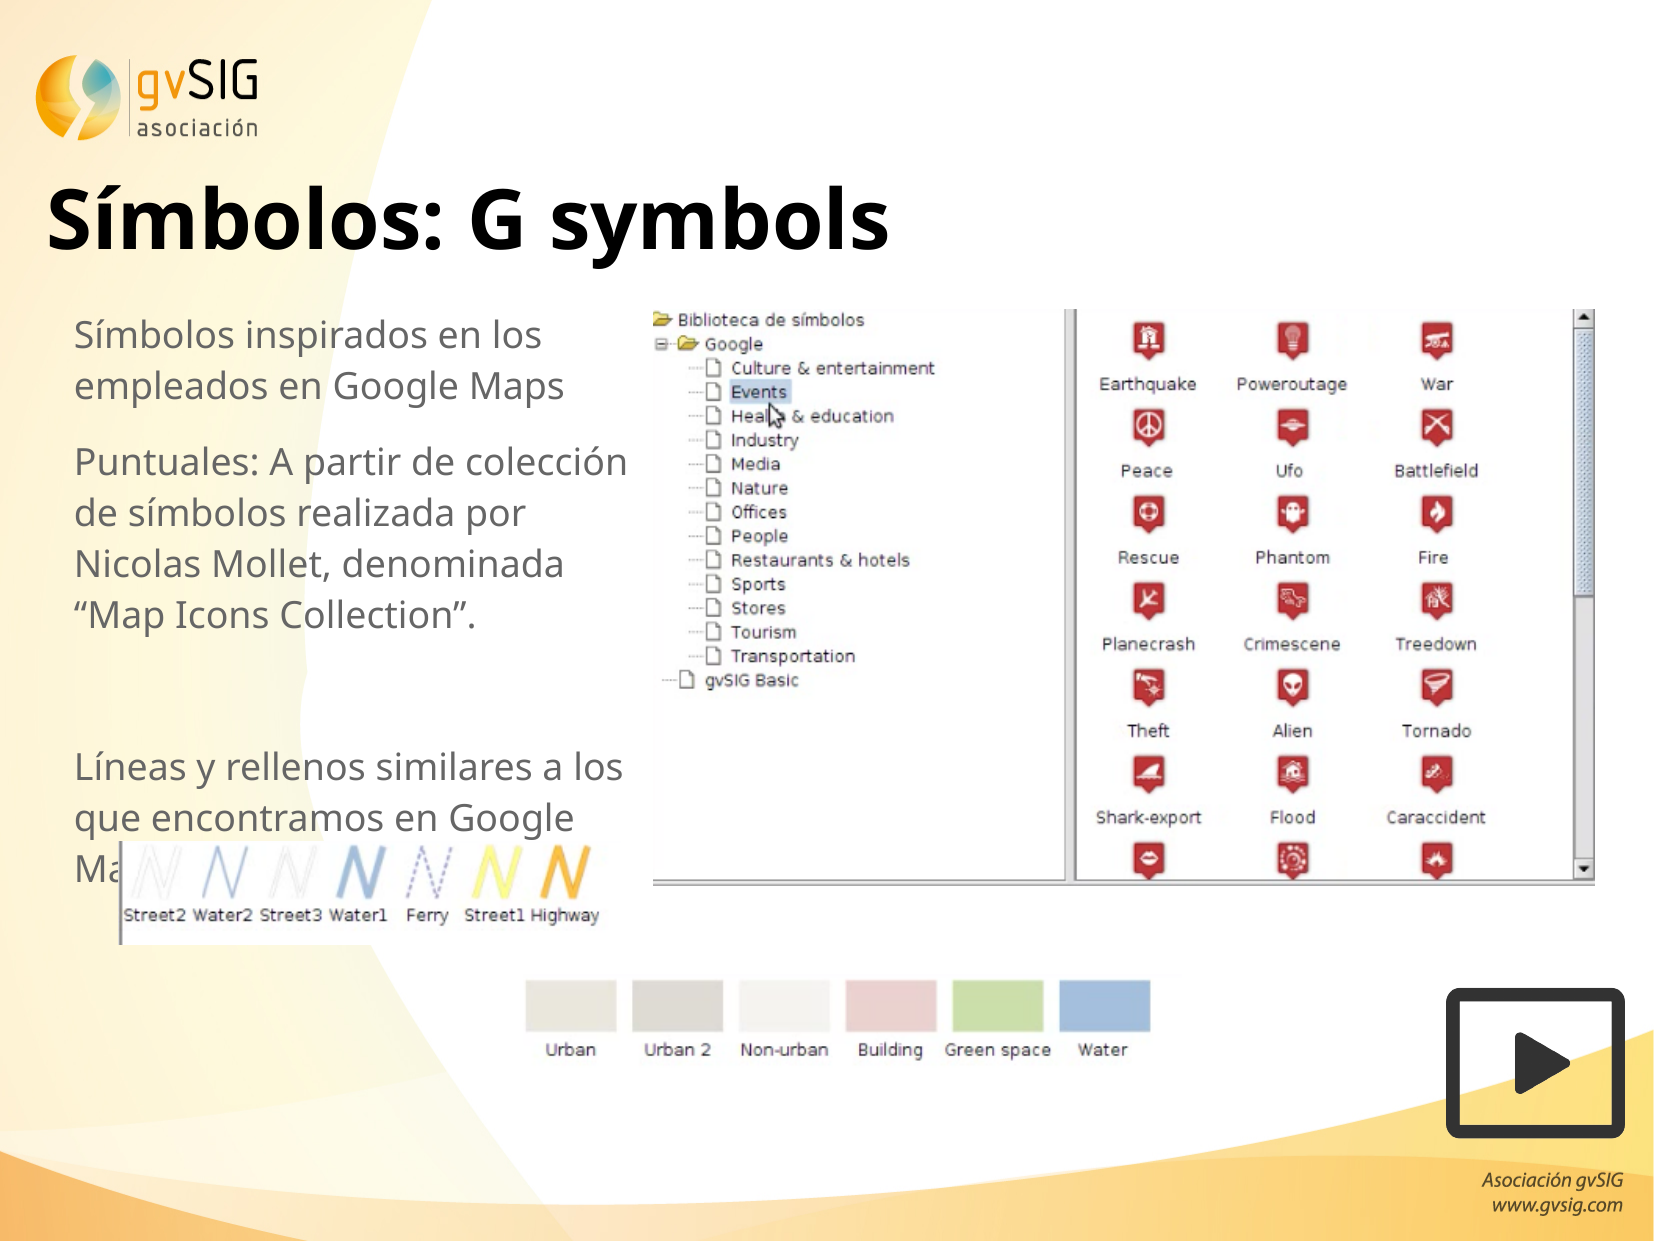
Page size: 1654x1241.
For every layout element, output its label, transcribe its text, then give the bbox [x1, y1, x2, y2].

picture [0, 0, 1654, 1241]
title Símbolos: G symbols [46, 170, 1534, 265]
text_box Símbolos inspirados en los empleados en Google Maps Puntuales: A partir de colección de símbolos realizada por Nicolas Mollet, denominada “Map Icons Collection”. Líneas y rellenos similares a los que encontramos en Google Maps [59, 301, 674, 1040]
